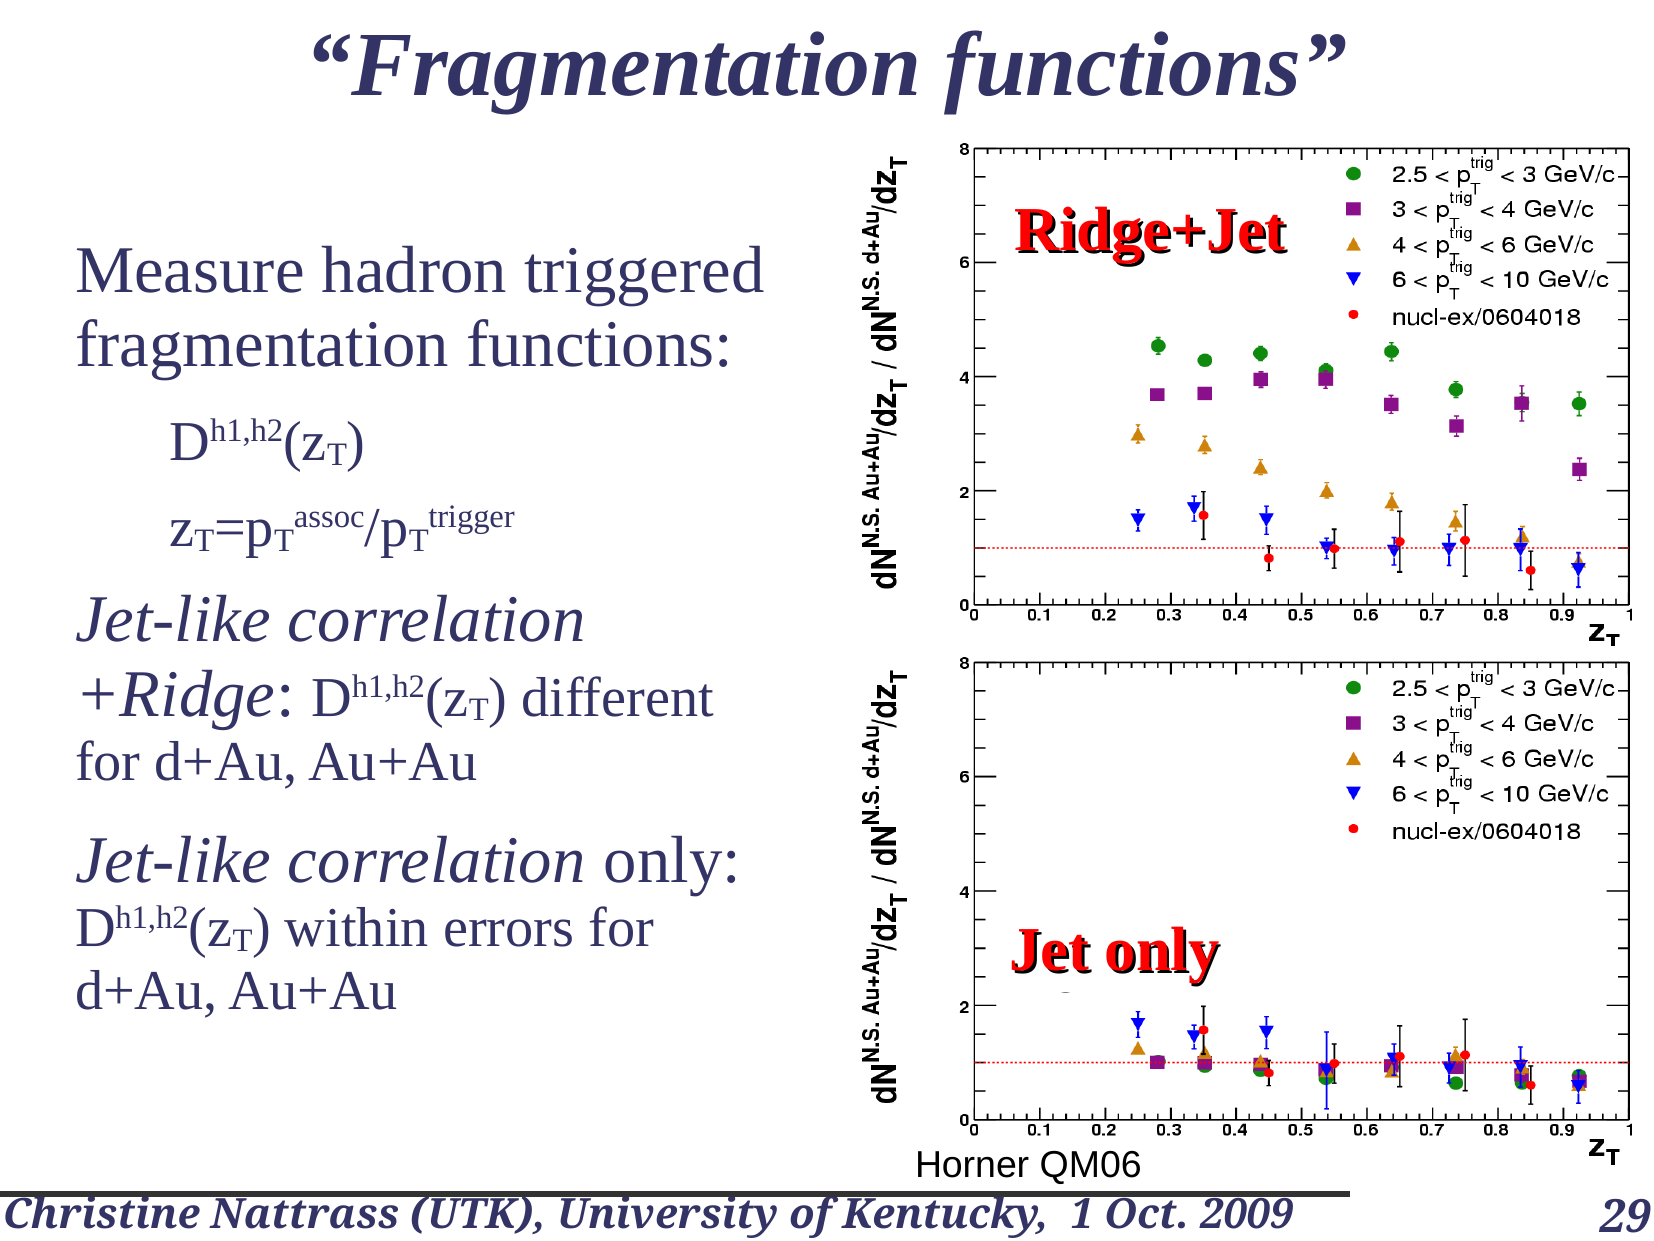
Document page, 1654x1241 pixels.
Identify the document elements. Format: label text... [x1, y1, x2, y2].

list Measure hadron triggered fragmentation functions: Dh1,h2(zT) zT=pTassoc/pTtrigger Jet-like correlation +Ridge: Dh1,h2(zT) different for d+Au, Au+Au Jet-like correlation only: Dh1,h2(zT) within errors for d+Au, Au+Au [75, 232, 788, 1101]
text_box Jet only [994, 907, 1270, 992]
title “Fragmentation functions” [82, 0, 1571, 168]
text_box Ridge+Jet [999, 187, 1375, 272]
text_box Horner QM06 [900, 1136, 1501, 1194]
picture [804, 132, 1654, 1172]
